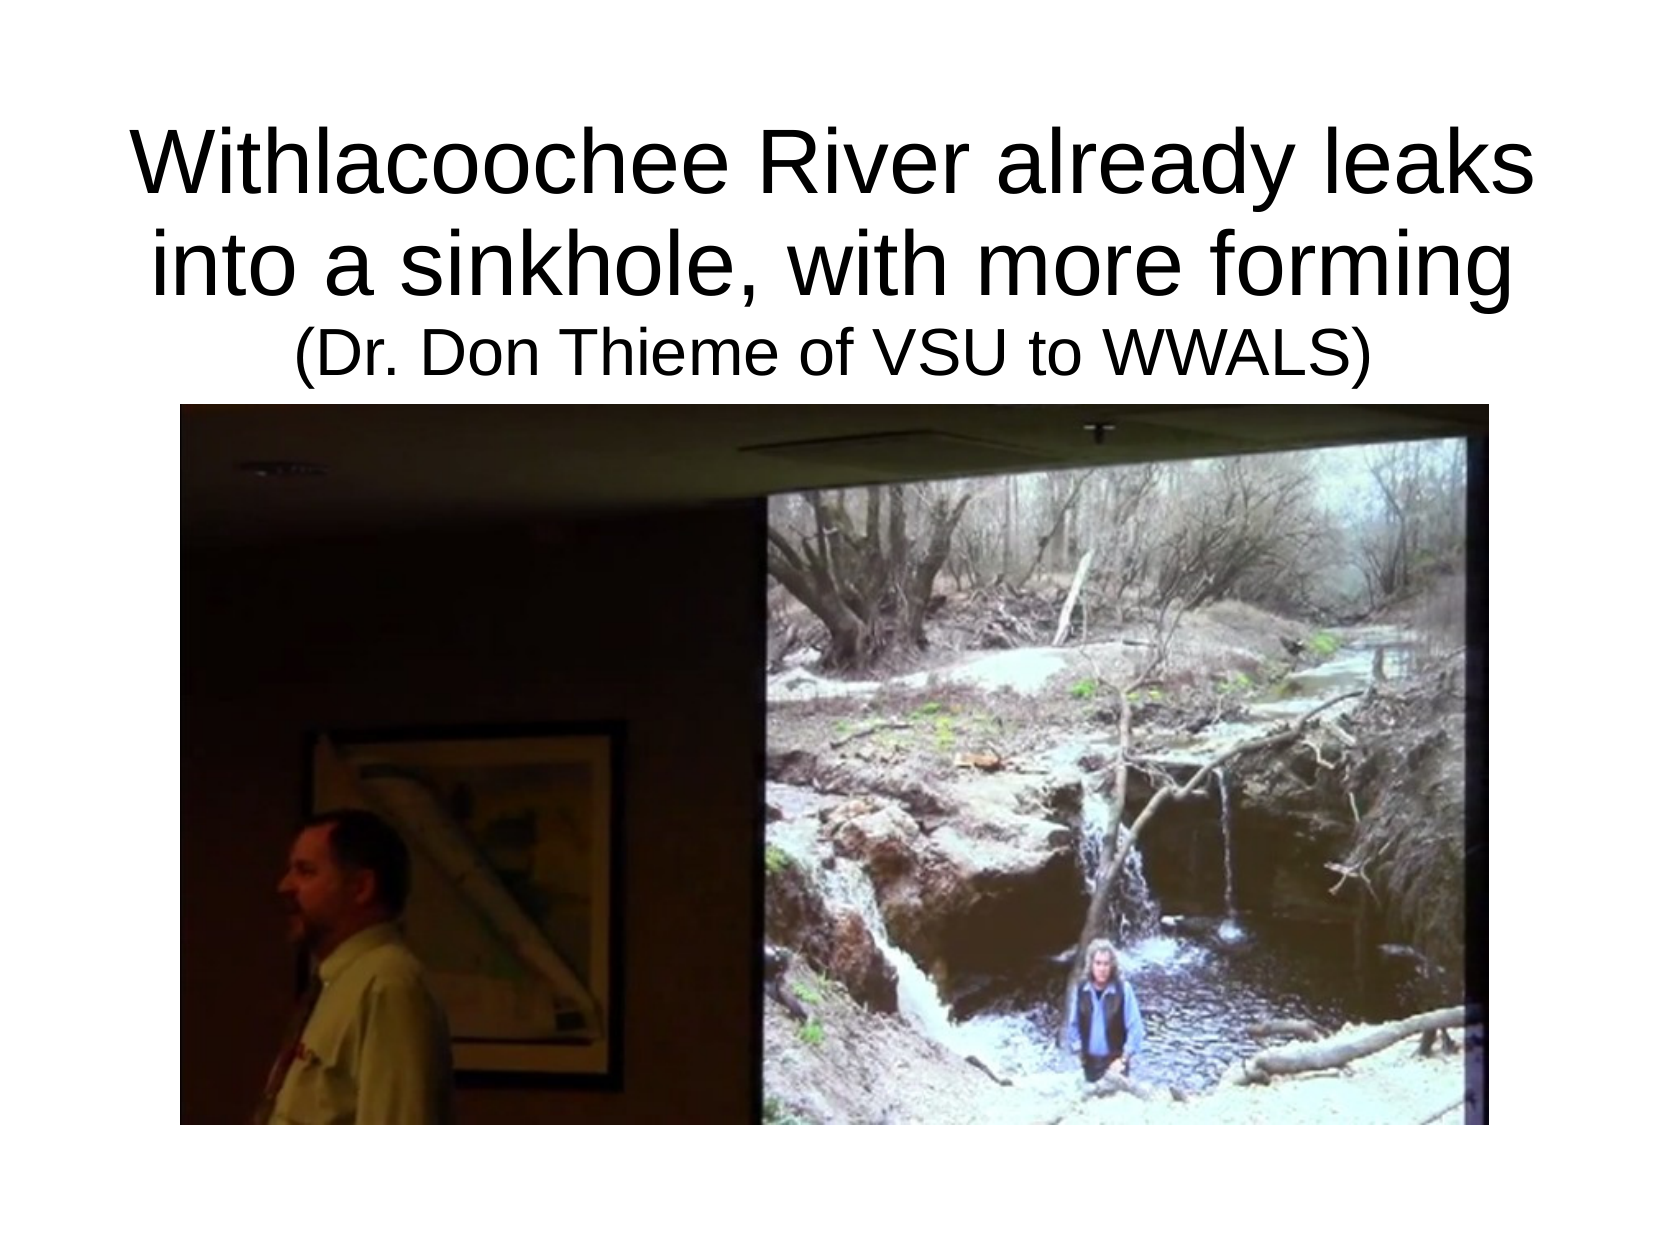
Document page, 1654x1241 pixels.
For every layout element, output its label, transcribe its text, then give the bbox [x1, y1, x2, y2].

title Withlacoochee River already leaks into a sinkhole, with more forming (Dr. Don Thieme of VSU to WWALS) [90, 109, 1579, 391]
picture [180, 404, 1489, 1125]
